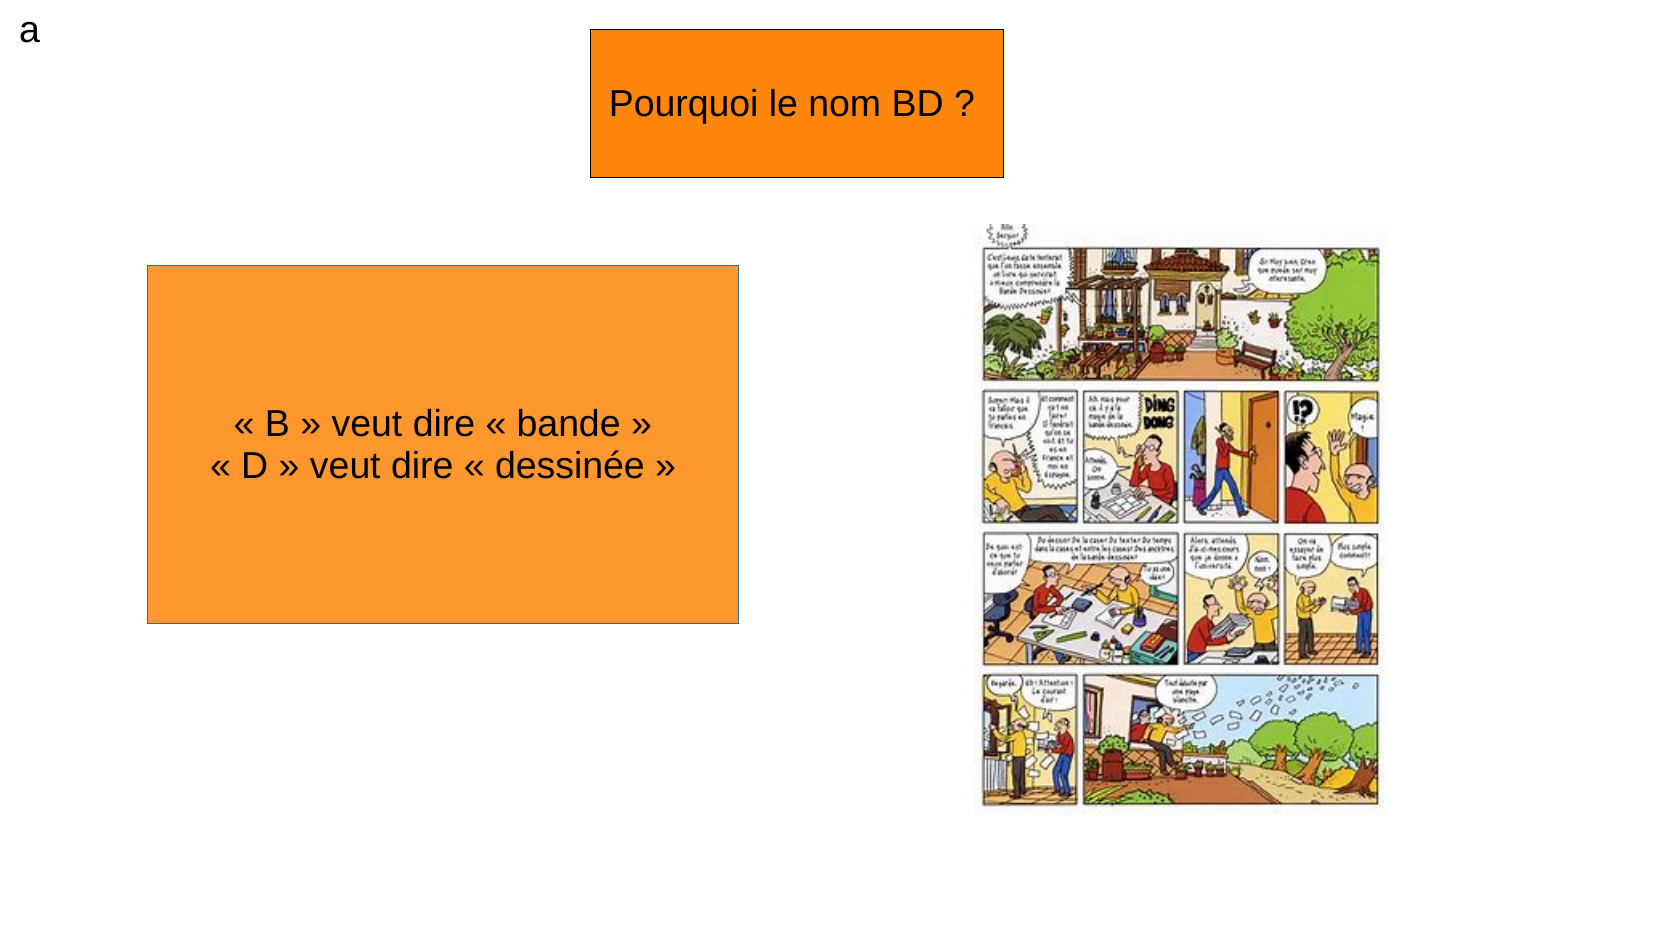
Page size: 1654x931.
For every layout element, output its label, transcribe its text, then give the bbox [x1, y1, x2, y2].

text_box a [0, 0, 60, 60]
text_box « B » veut dire « bande » « D » veut dire « dessinée » [147, 265, 739, 624]
picture [974, 224, 1388, 816]
text_box Pourquoi le nom BD ? [590, 29, 1004, 178]
